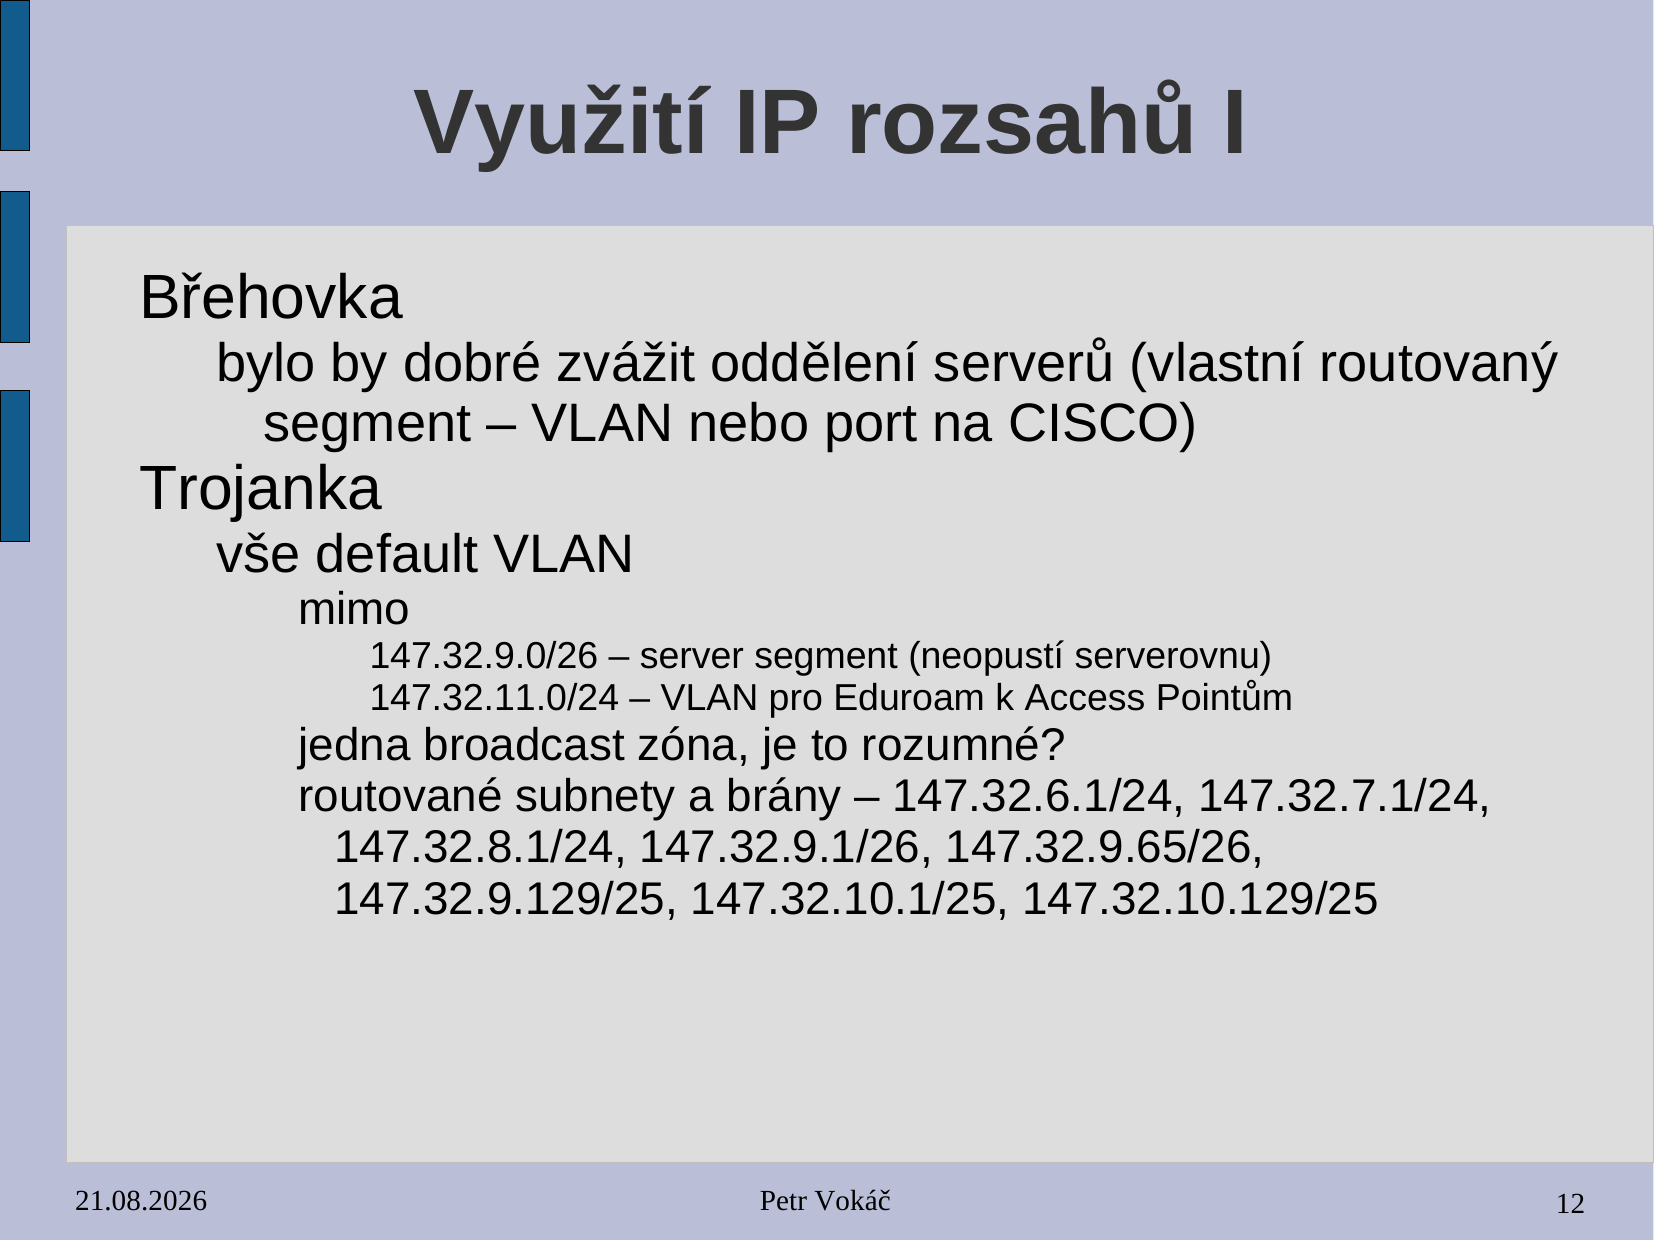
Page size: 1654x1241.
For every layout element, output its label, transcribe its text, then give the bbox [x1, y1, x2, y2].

title Využití IP rozsahů I [125, 17, 1538, 226]
list Břehovka bylo by dobré zvážit oddělení serverů (vlastní routovaný segment – VLAN nebo port na CISCO) Trojanka vše default VLAN mimo 147.32.9.0/26 – server segment (neopustí serverovnu) 147.32.11.0/24 – VLAN pro Eduroam k Access Pointům jedna broadcast zóna, je to rozumné? routované subnety a brány – 147.32.6.1/24, 147.32.7.1/24, 147.32.8.1/24, 147.32.9.1/26, 147.32.9.65/26, 147.32.9.129/25, 147.32.10.1/25, 147.32.10.129/25 [121, 262, 1576, 1163]
